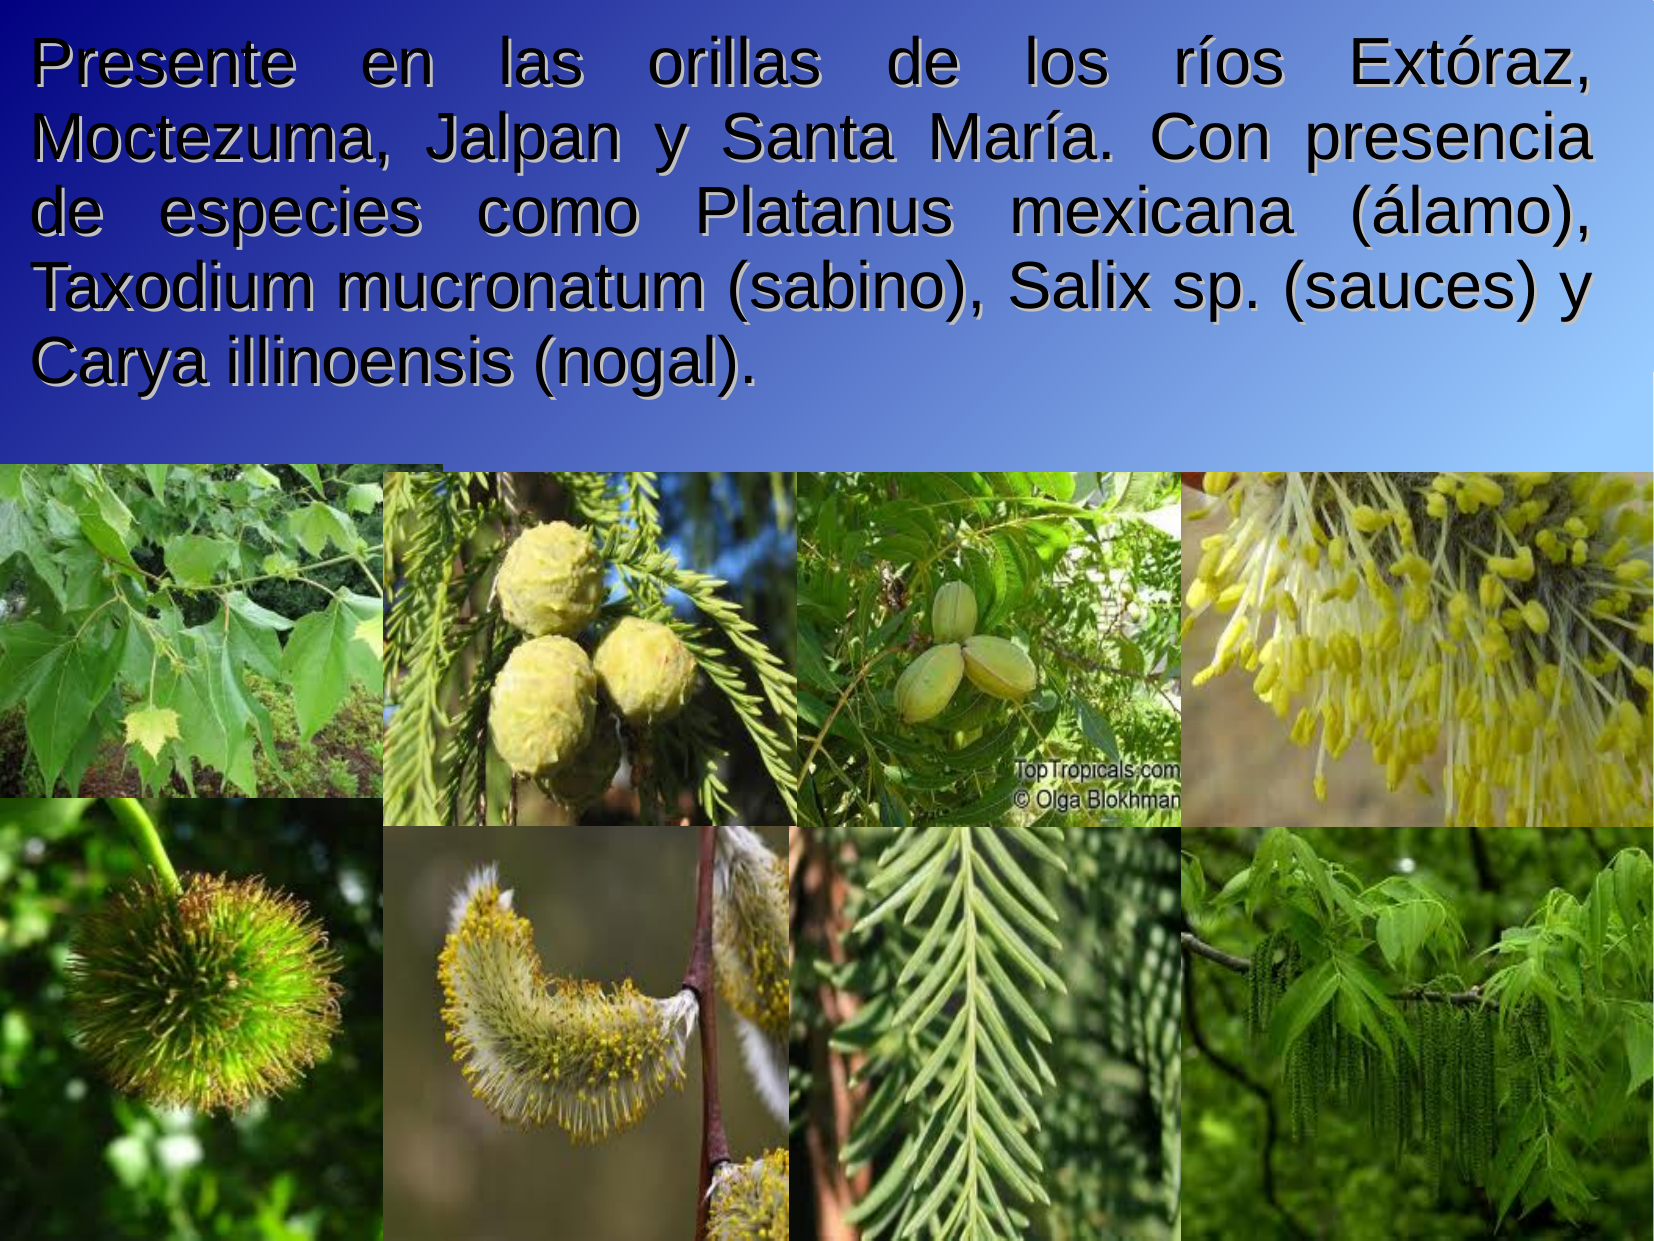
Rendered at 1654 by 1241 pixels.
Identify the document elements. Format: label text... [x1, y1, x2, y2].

picture [0, 464, 1654, 1241]
subtitle Presente en las orillas de los ríos Extóraz, Moctezuma, Jalpan y Santa María. Con presencia de especies como Platanus mexicana (álamo), Taxodium mucronatum (sabino), Salix sp. (sauces) y Carya illinoensis (nogal). [29, 0, 1595, 472]
